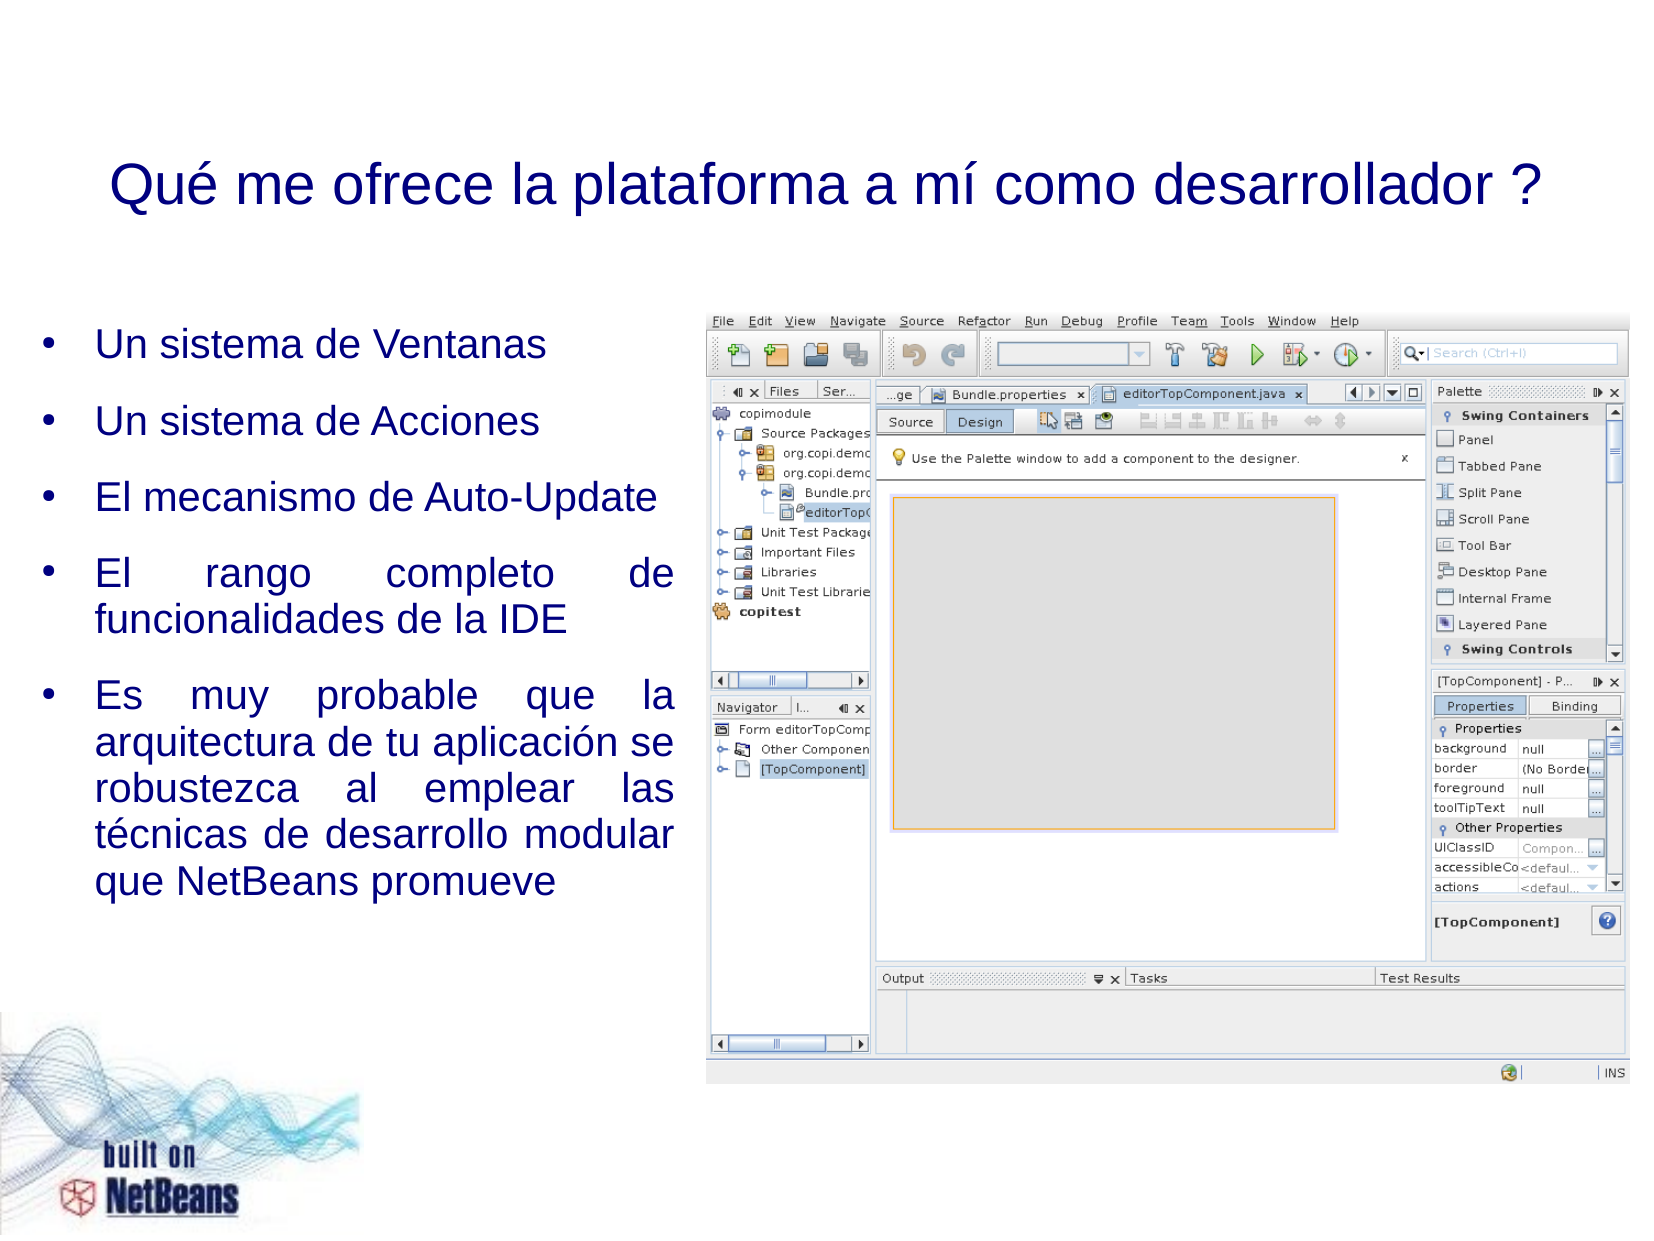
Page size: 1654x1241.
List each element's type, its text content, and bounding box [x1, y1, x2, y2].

list Un sistema de Ventanas Un sistema de Acciones El mecanismo de Auto-Update El rango completo de funcionalidades de la IDE Es muy probable que la arquitectura de tu aplicación se robustezca al emplear las técnicas de desarrollo modular que NetBeans promueve [23, 321, 676, 1126]
picture [706, 311, 1630, 1084]
title Qué me ofrece la plataforma a mí como desarrollador ? [82, 119, 1571, 250]
picture [0, 1012, 364, 1235]
